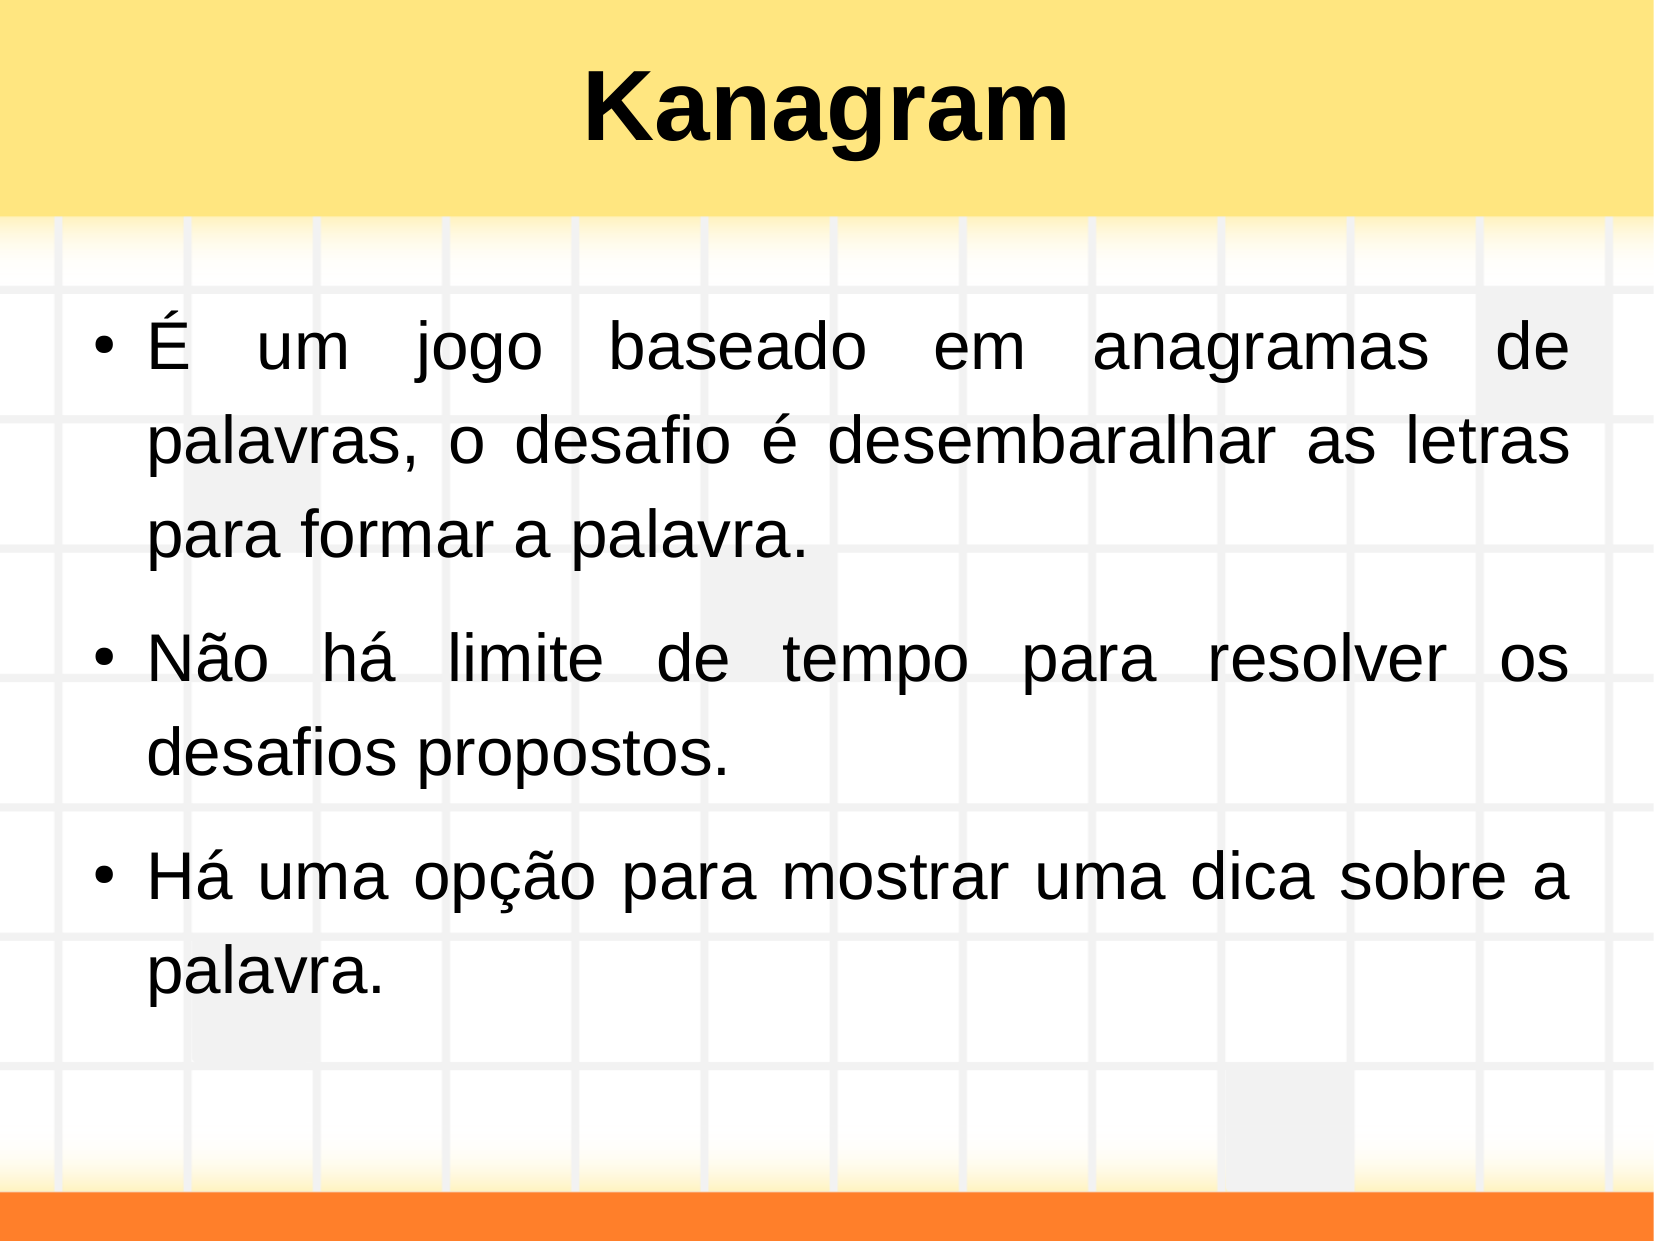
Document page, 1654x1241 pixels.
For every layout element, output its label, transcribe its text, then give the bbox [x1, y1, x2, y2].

title Kanagram [82, 49, 1571, 257]
list É um jogo baseado em anagramas de palavras, o desafio é desembaralhar as letras para formar a palavra. Não há limite de tempo para resolver os desafios propostos. Há uma opção para mostrar uma dica sobre a palavra. [82, 290, 1571, 1010]
picture [0, 0, 1654, 1241]
